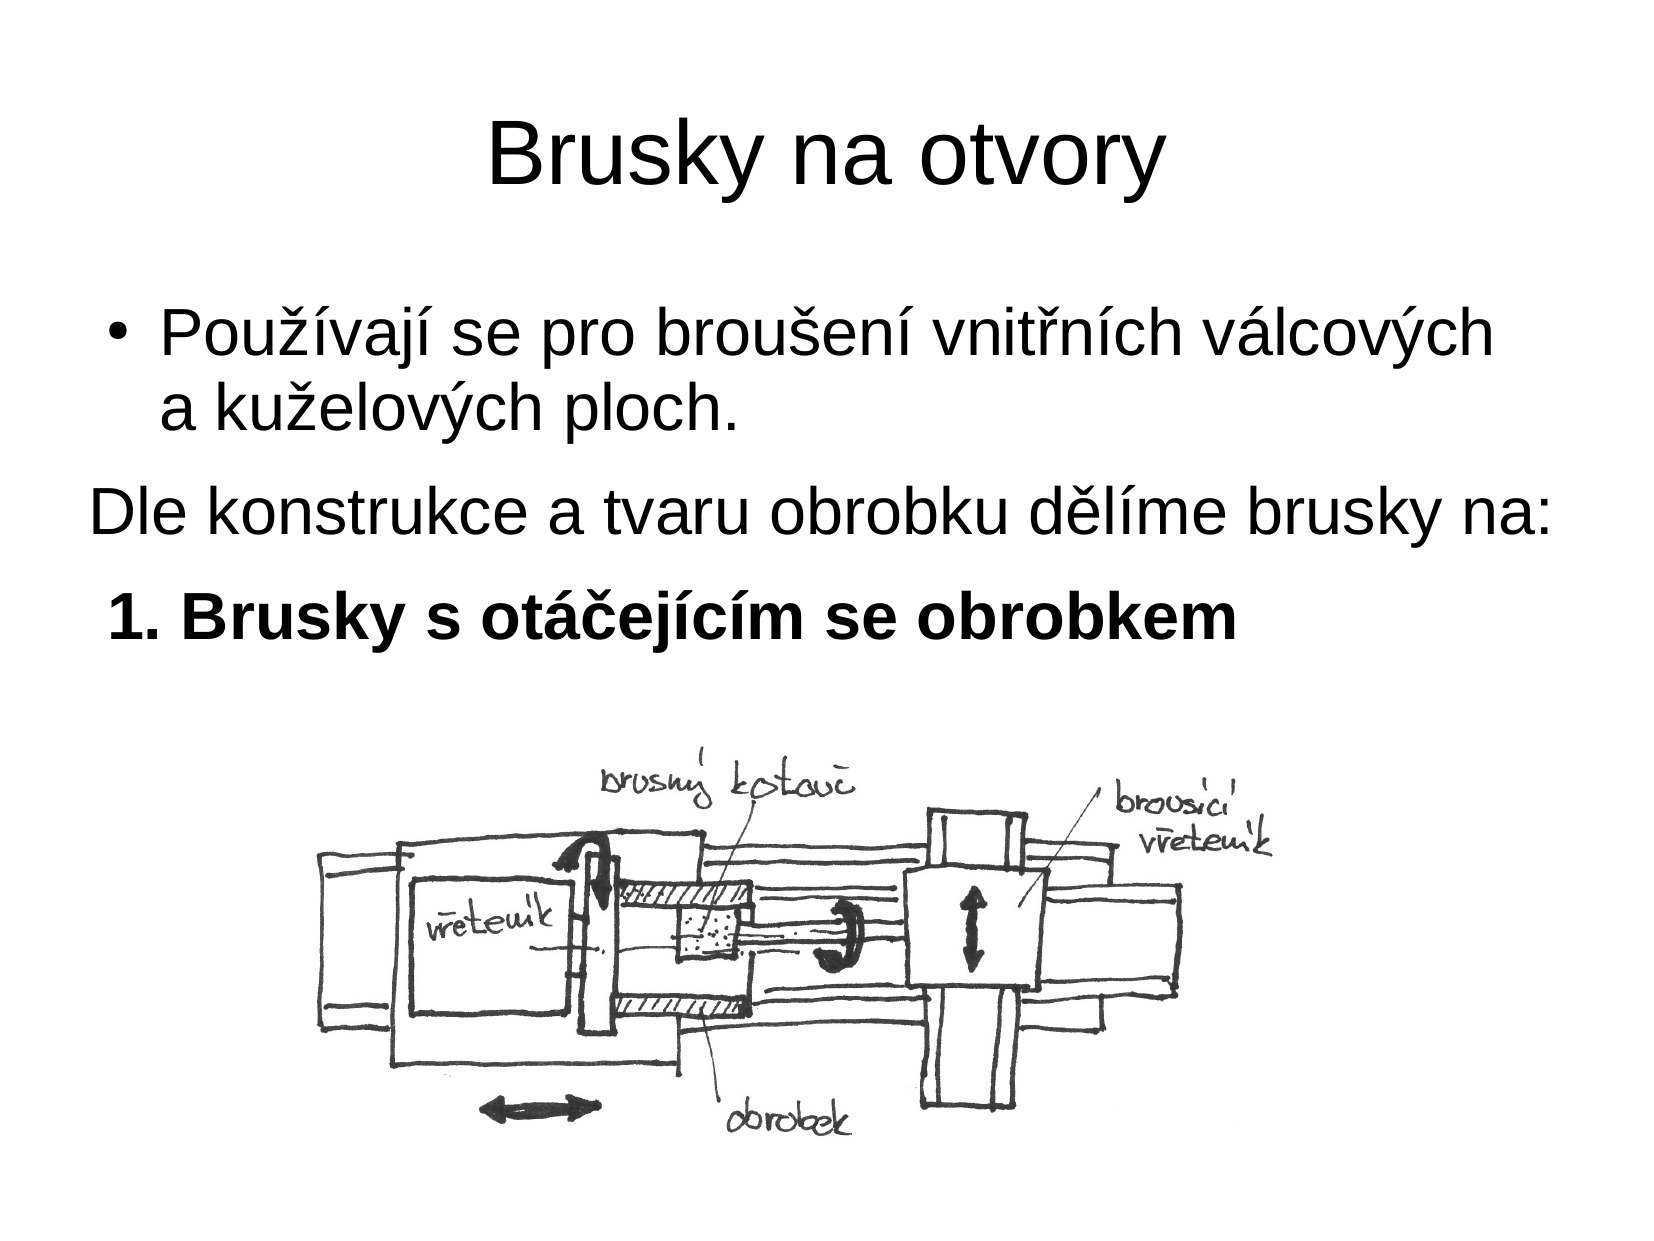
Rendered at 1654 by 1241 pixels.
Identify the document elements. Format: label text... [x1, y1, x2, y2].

title Brusky na otvory [82, 49, 1571, 257]
picture [295, 718, 1305, 1152]
list Používají se pro broušení vnitřních válcových a kuželových ploch. Dle konstrukce a tvaru obrobku dělíme brusky na: 1. Brusky s otáčejícím se obrobkem [88, 295, 1571, 1114]
